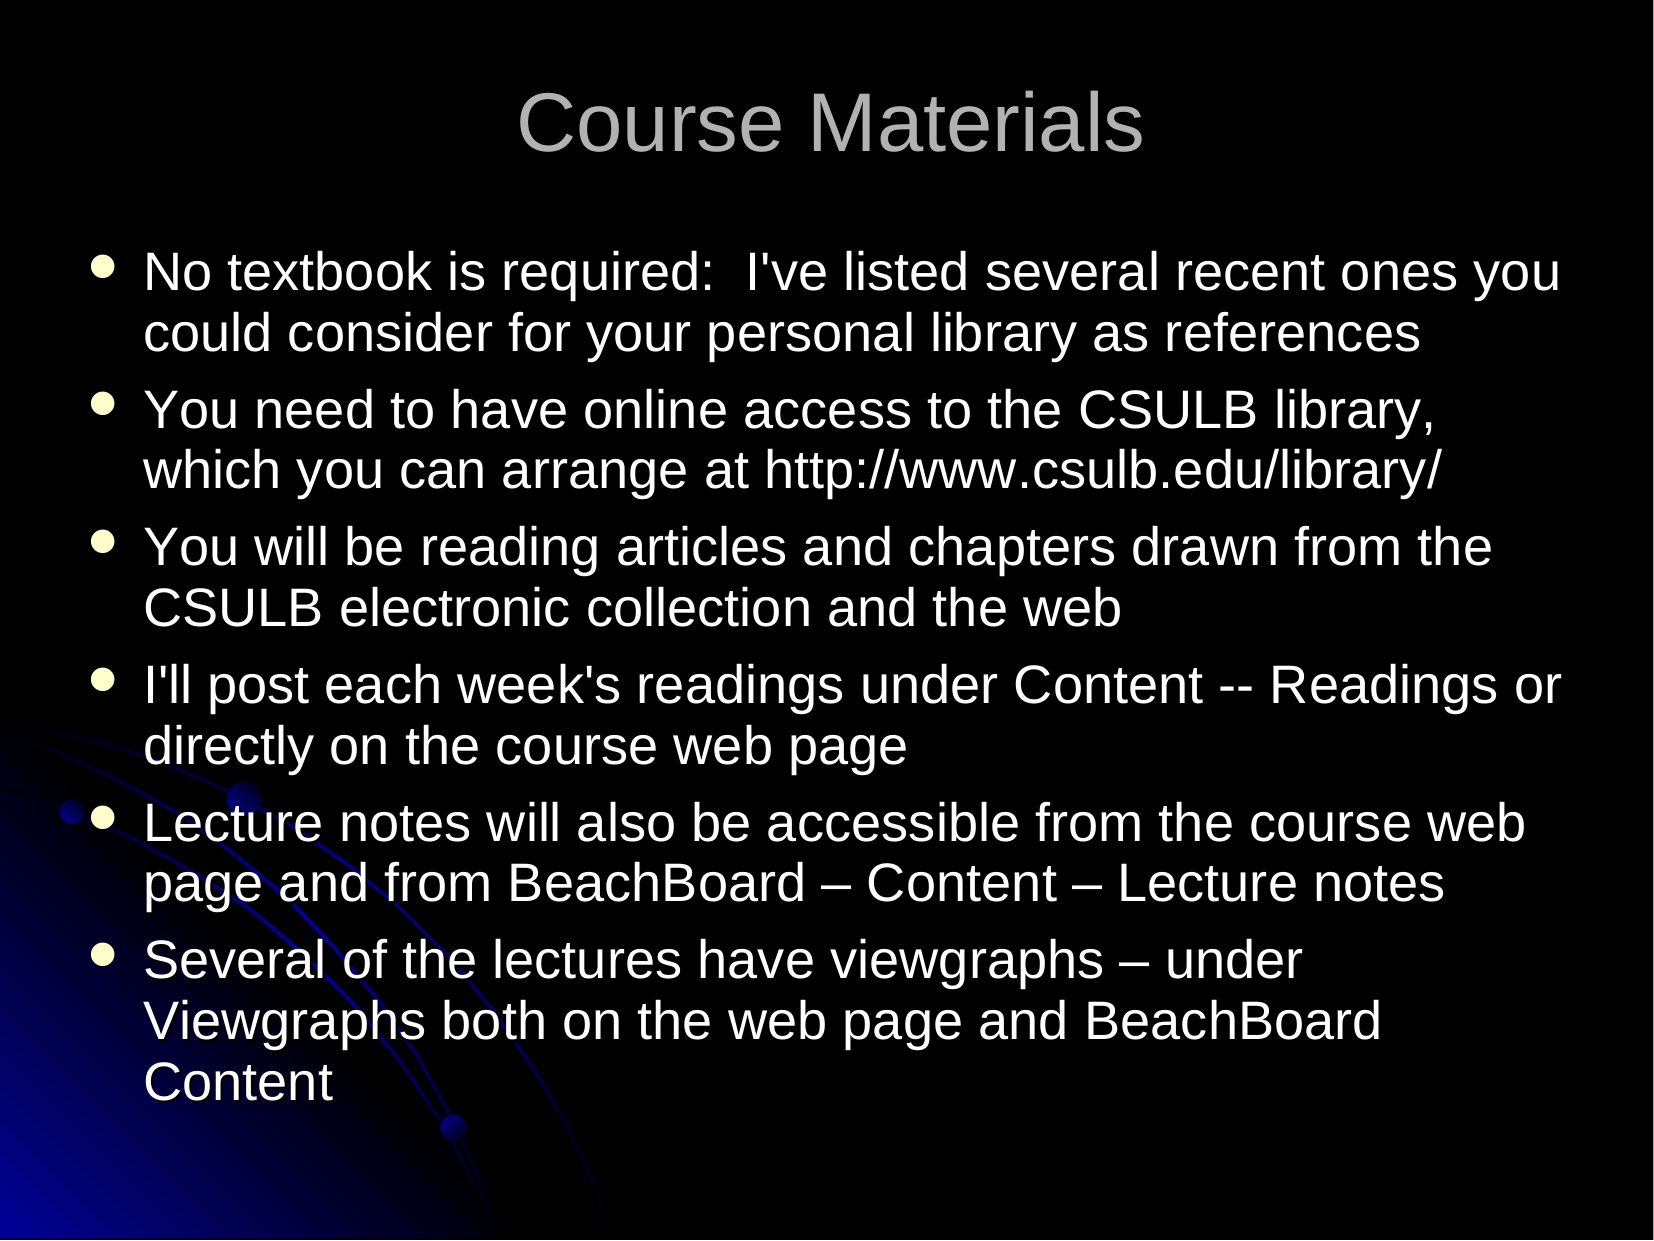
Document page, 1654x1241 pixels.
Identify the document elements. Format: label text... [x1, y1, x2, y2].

title Course Materials [87, 19, 1576, 150]
list No textbook is required: I've listed several recent ones you could consider for your personal library as references You need to have online access to the CSULB library, which you can arrange at http://www.csulb.edu/library/ You will be reading articles and chapters drawn from the CSULB electronic collection and the web I'll post each week's readings under Content -- Readings or directly on the course web page Lecture notes will also be accessible from the course web page and from BeachBoard – Content – Lecture notes Several of the lectures have viewgraphs – under Viewgraphs both on the web page and BeachBoard Content [87, 150, 1576, 1112]
